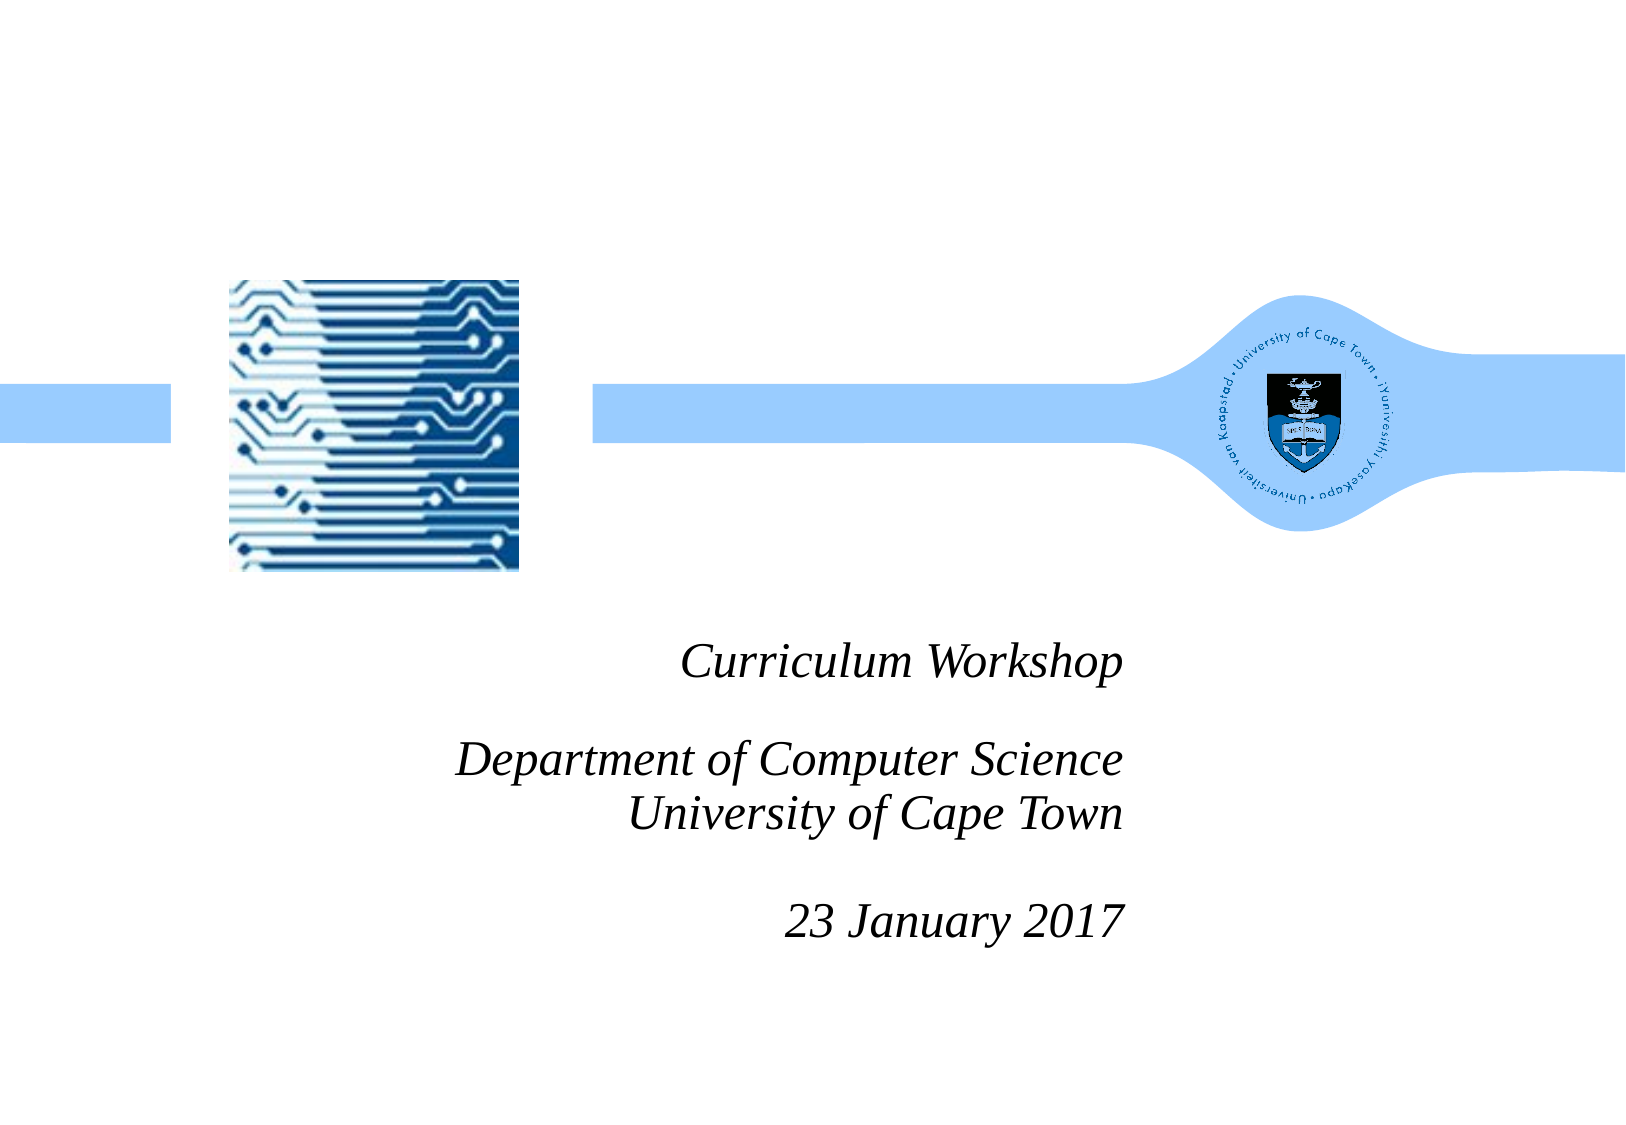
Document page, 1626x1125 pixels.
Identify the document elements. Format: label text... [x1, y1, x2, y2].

picture [229, 280, 519, 573]
text_box [170, 291, 593, 587]
picture [1178, 305, 1416, 527]
text_box Curriculum Workshop Department of Computer Science University of Cape Town 23 January 2017 [137, 634, 1139, 1074]
